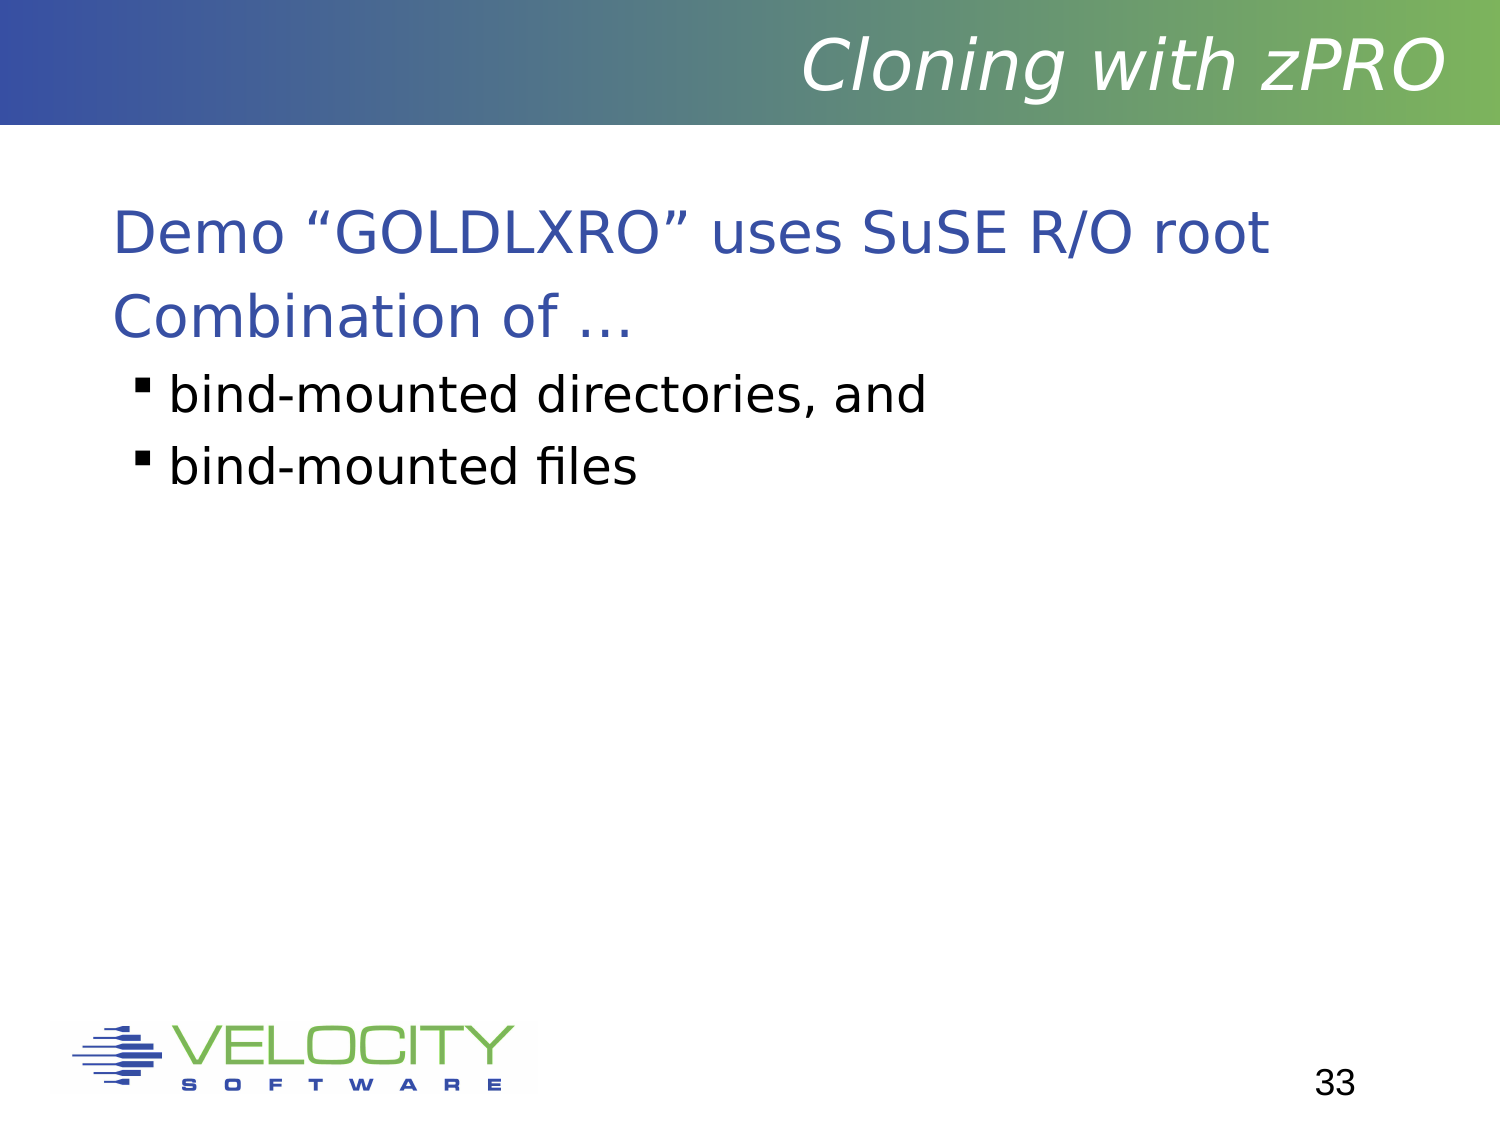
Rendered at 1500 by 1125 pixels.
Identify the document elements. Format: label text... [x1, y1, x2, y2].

picture [50, 1021, 538, 1094]
list Demo “GOLDLXRO” uses SuSE R/O root Combination of … bind-mounted directories, and bind-mounted files [70, 187, 1438, 856]
title Cloning with zPRO [62, 12, 1463, 113]
